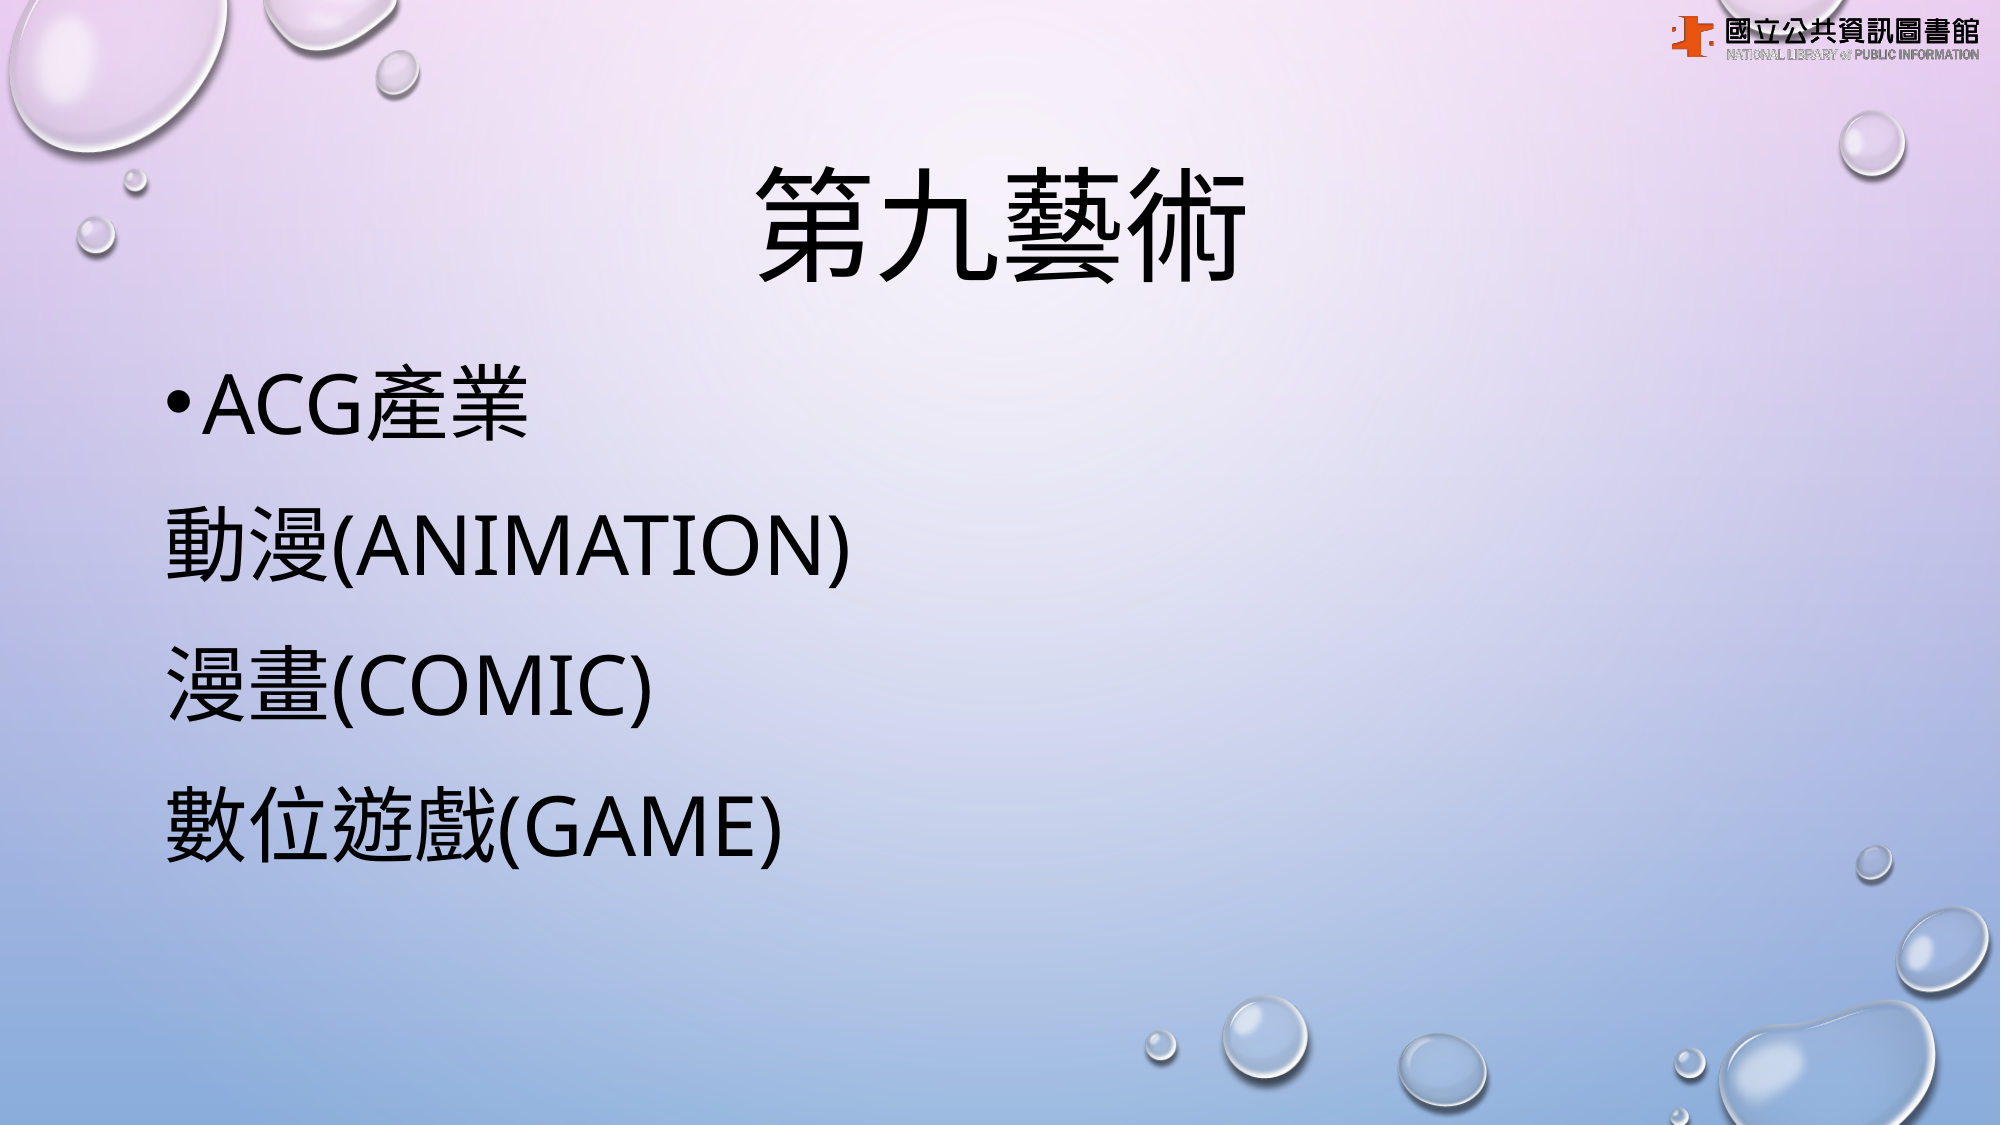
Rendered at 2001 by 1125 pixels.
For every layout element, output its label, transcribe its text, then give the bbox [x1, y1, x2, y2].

list ACG產業 動漫(Animation) 漫畫(Comic) 數位遊戲(Game) [149, 323, 1850, 886]
title 第九藝術 [149, 101, 1851, 364]
picture [0, 0, 2000, 1125]
